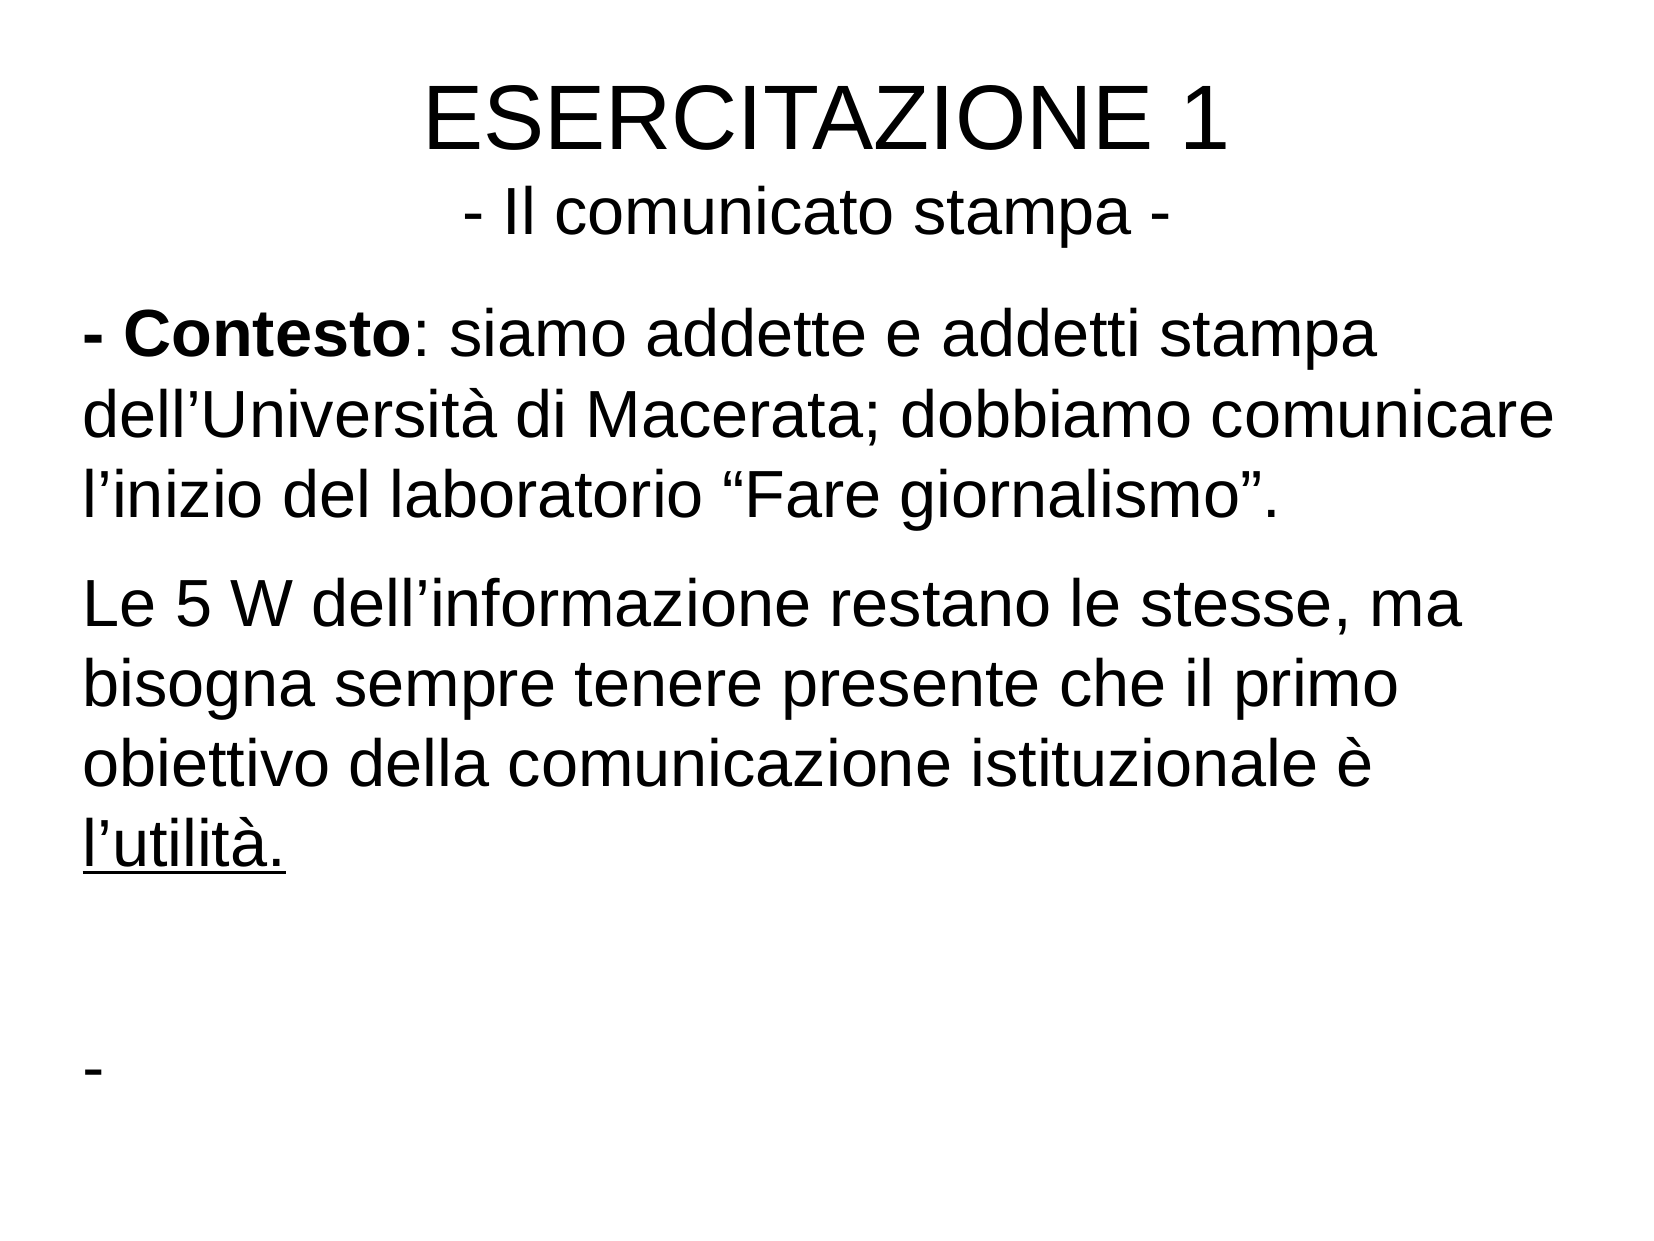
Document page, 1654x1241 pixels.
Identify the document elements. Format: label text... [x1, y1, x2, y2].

title ESERCITAZIONE 1 - Il comunicato stampa - [82, 49, 1571, 257]
list - Contesto: siamo addette e addetti stampa dell’Università di Macerata; dobbiamo comunicare l’inizio del laboratorio “Fare giornalismo”. Le 5 W dell’informazione restano le stesse, ma bisogna sempre tenere presente che il primo obiettivo della comunicazione istituzionale è l’utilità. [82, 290, 1571, 1204]
